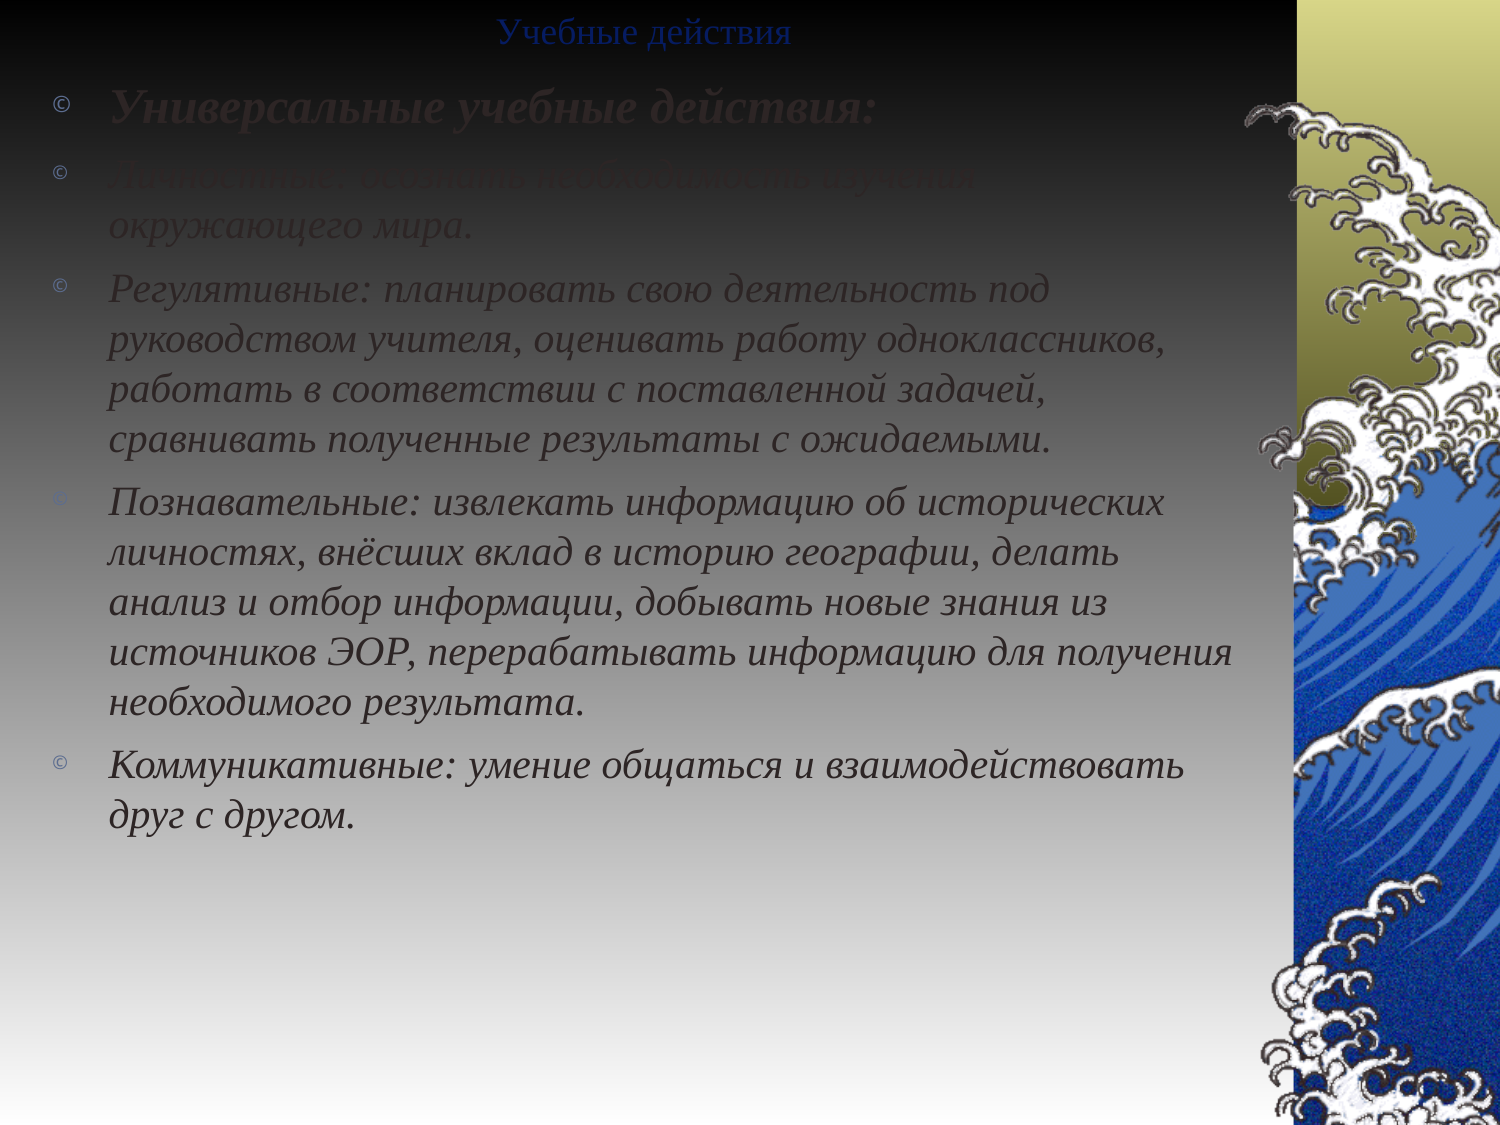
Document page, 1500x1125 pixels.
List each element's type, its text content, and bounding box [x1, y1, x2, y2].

list Универсальные учебные действия: Личностные: осознать необходимость изучения окружающего мира. Регулятивные: планировать свою деятельность под руководством учителя, оценивать работу одноклассников, работать в соответствии с поставленной задачей, сравнивать полученные результаты с ожидаемыми. Познавательные: извлекать информацию об исторических личностях, внёсших вклад в историю географии, делать анализ и отбор информации, добывать новые знания из источников ЭОР, перерабатывать информацию для получения необходимого результата. Коммуникативные: умение общаться и взаимодействовать друг с другом. [37, 66, 1250, 1000]
picture [1217, 76, 1500, 1125]
title Учебные действия [37, 0, 1250, 66]
